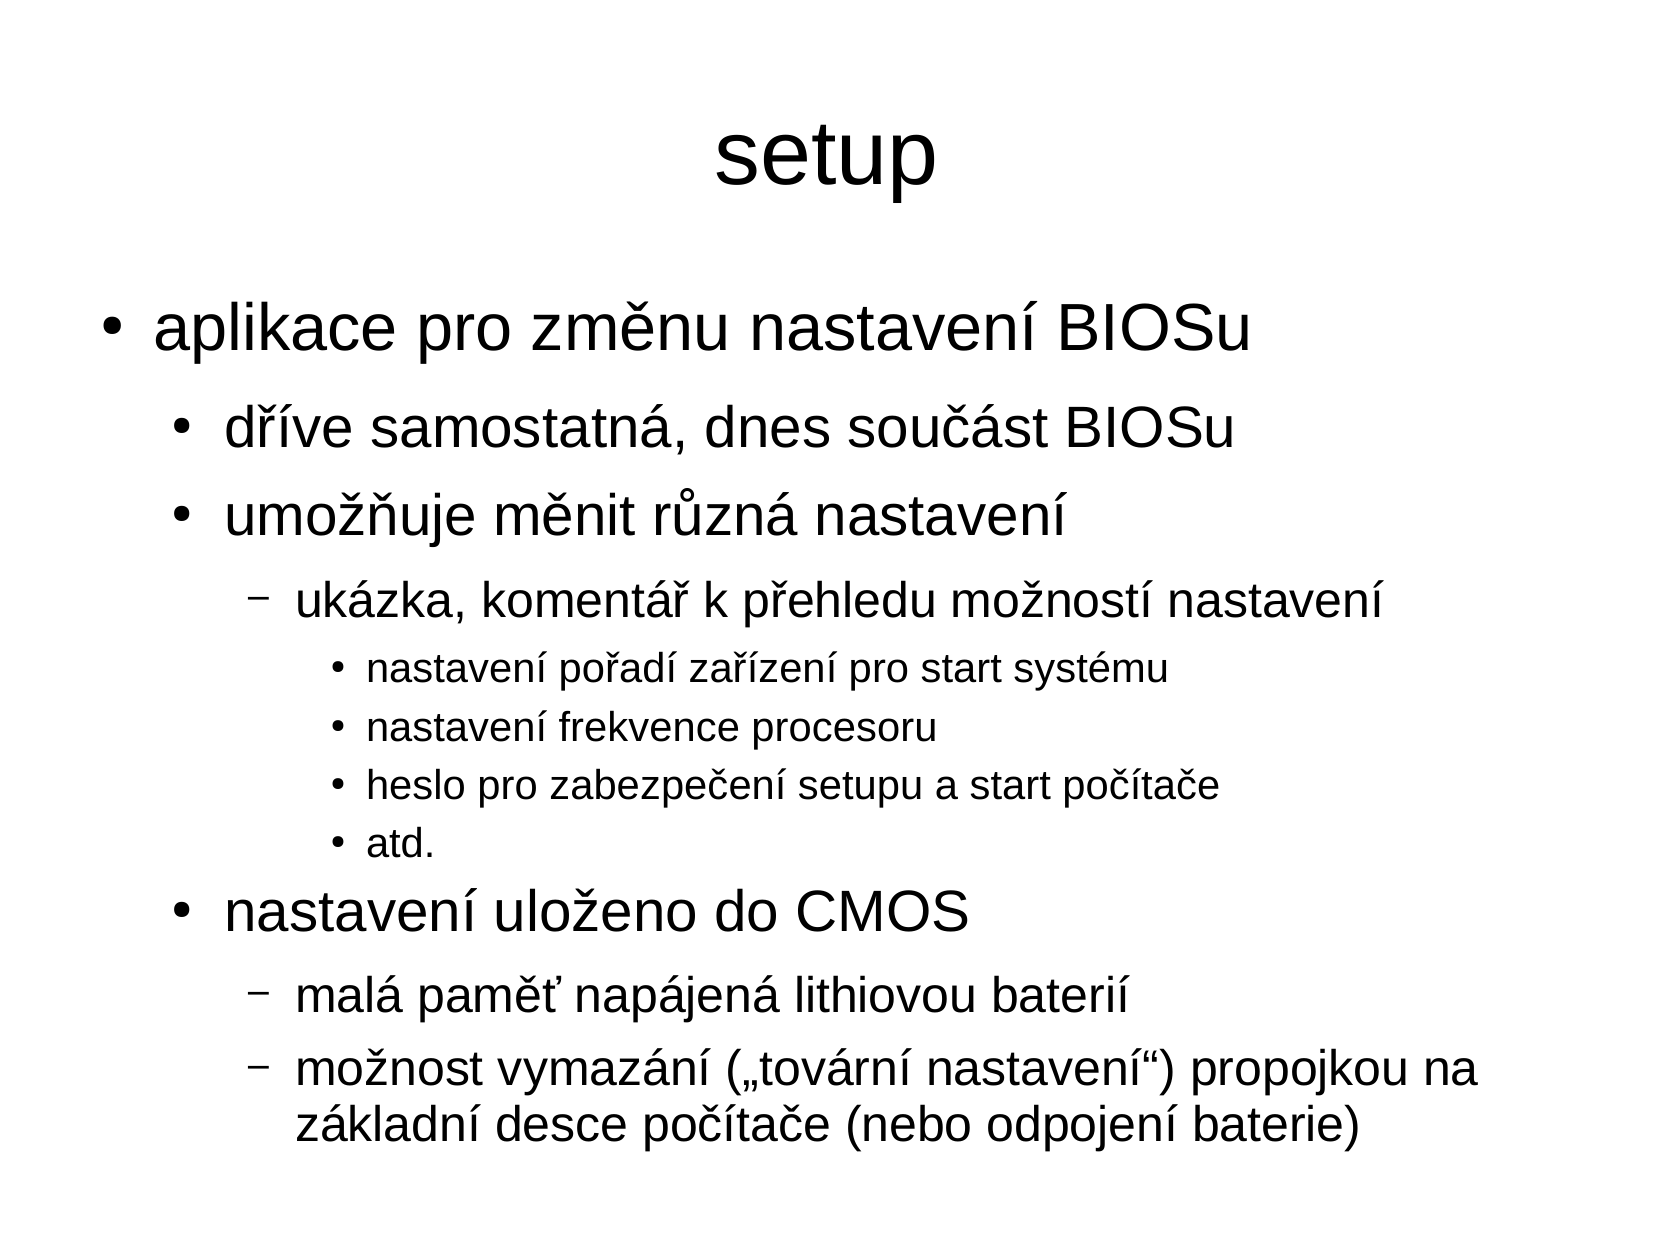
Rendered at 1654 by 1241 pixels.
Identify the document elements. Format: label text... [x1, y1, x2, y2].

list aplikace pro změnu nastavení BIOSu dříve samostatná, dnes součást BIOSu umožňuje měnit různá nastavení ukázka, komentář k přehledu možností nastavení nastavení pořadí zařízení pro start systému nastavení frekvence procesoru heslo pro zabezpečení setupu a start počítače atd. nastavení uloženo do CMOS malá paměť napájená lithiovou baterií možnost vymazání („tovární nastavení“) propojkou na základní desce počítače (nebo odpojení baterie) [82, 290, 1571, 1153]
title setup [82, 56, 1571, 250]
